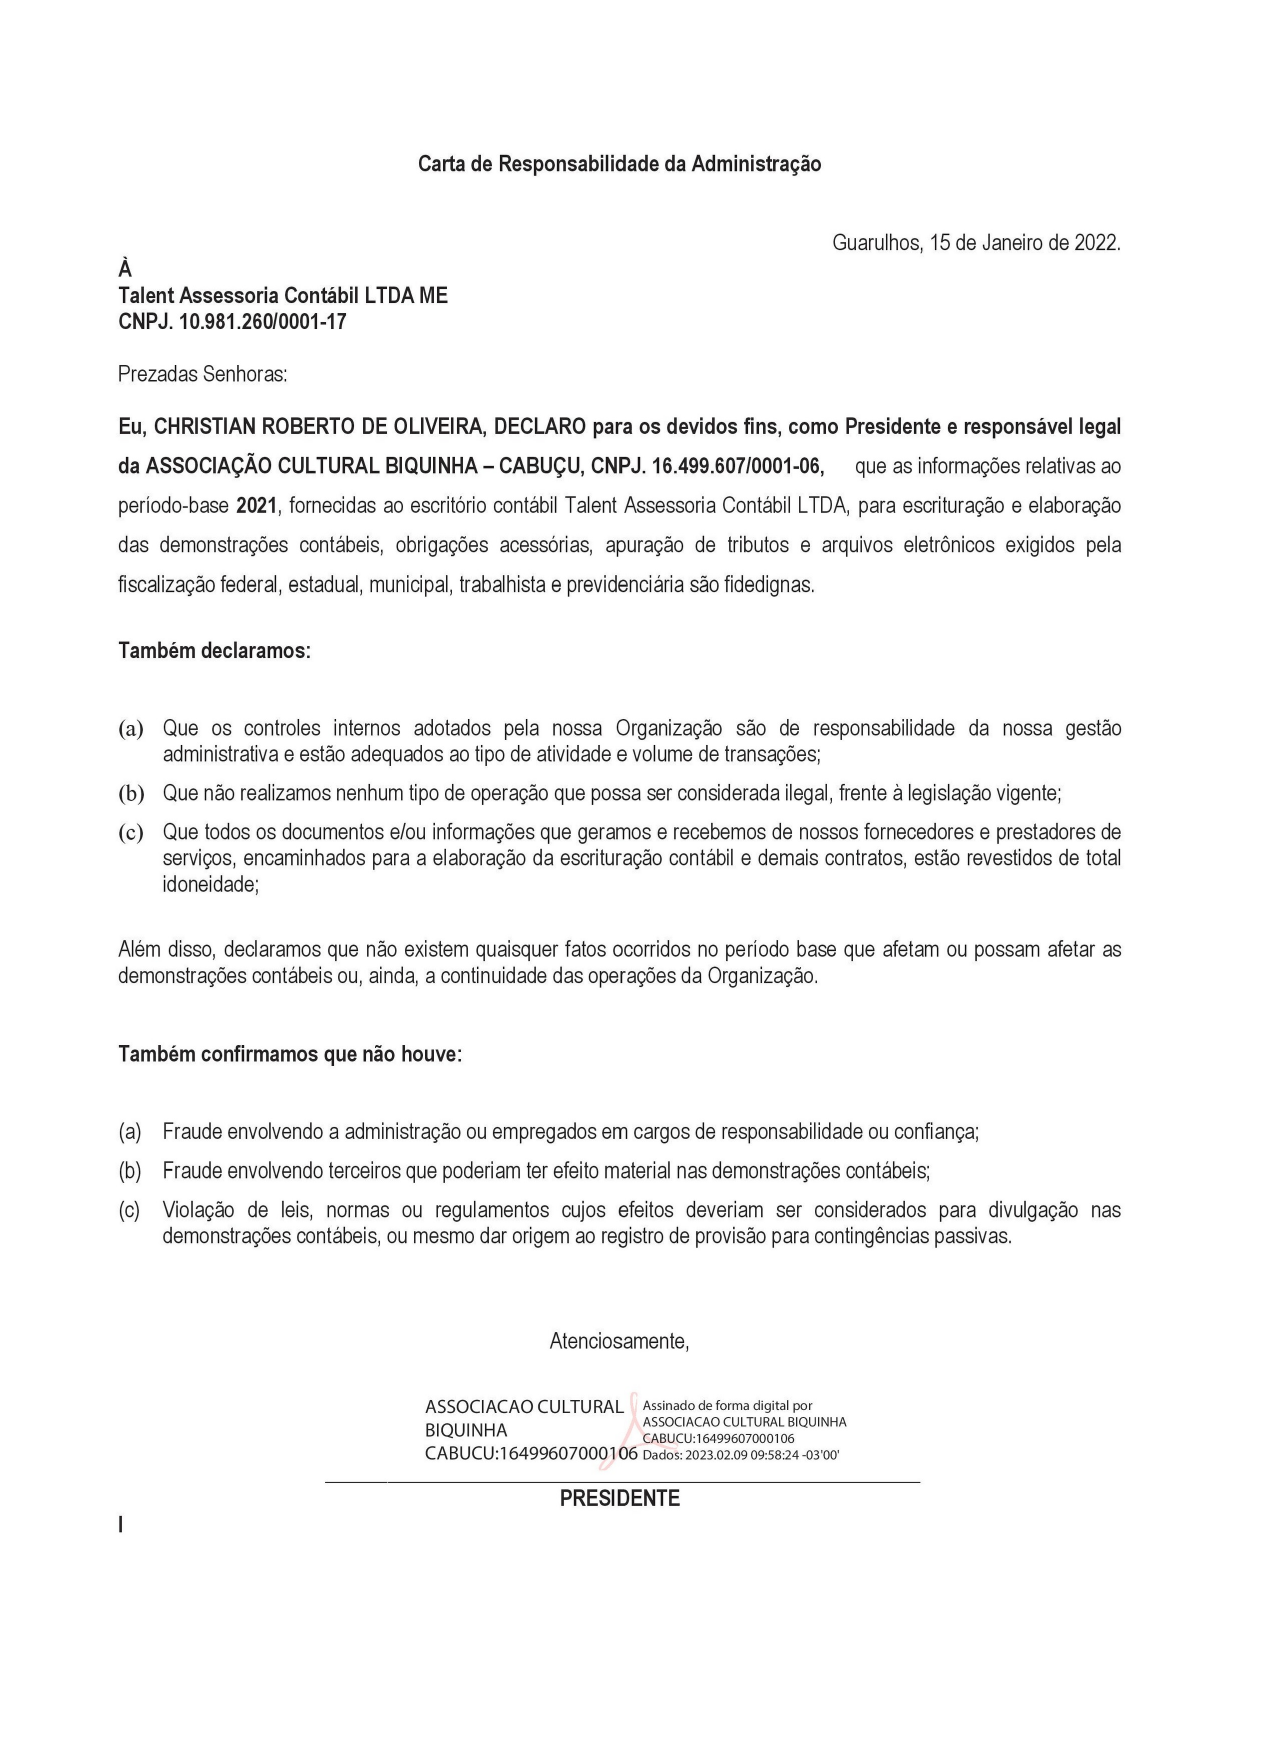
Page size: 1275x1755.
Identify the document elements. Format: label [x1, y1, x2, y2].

text_box [0, 2, 1240, 1754]
